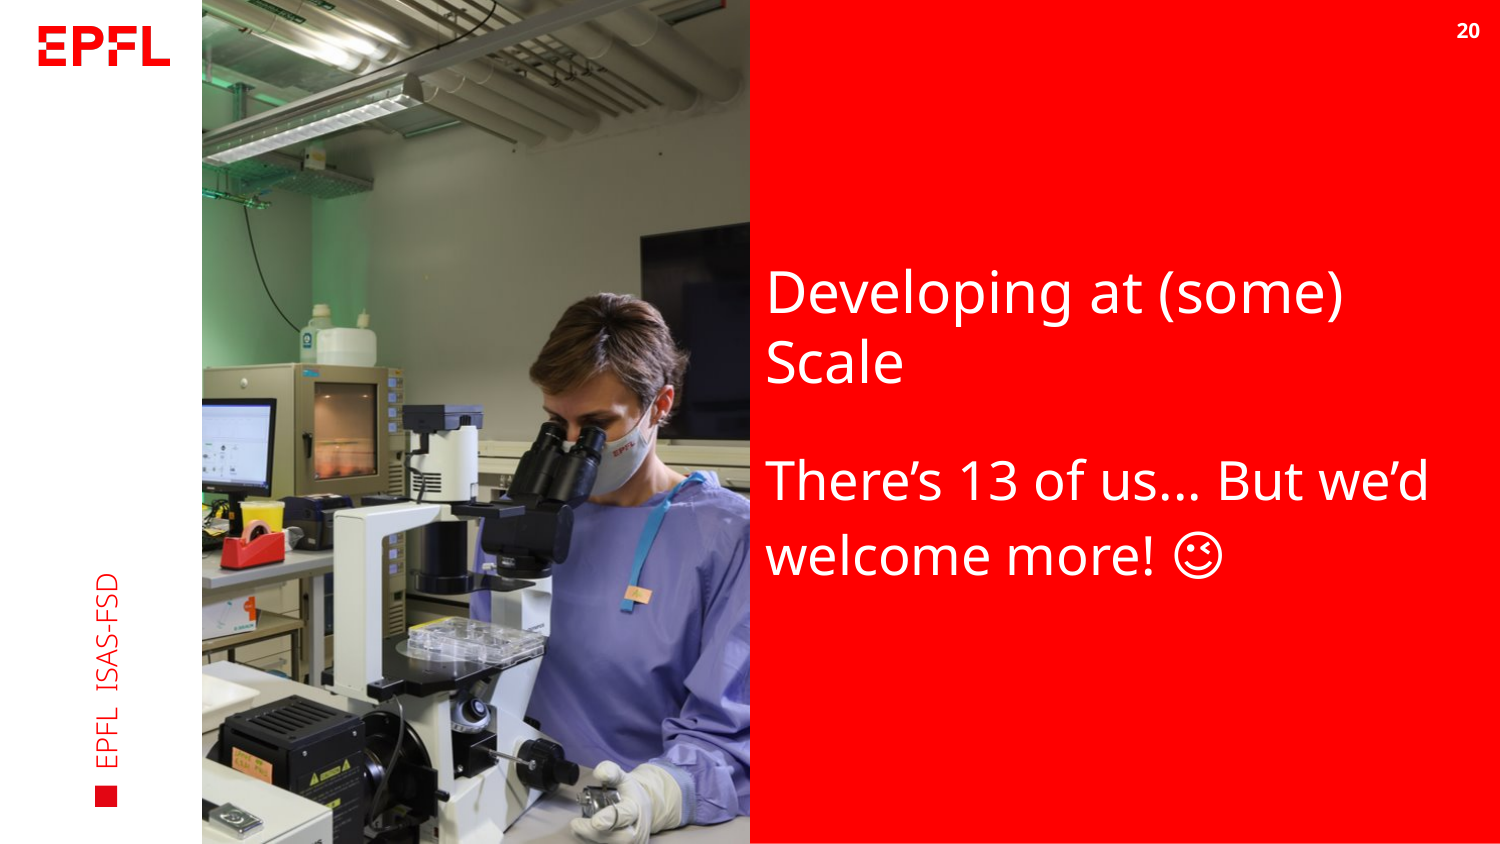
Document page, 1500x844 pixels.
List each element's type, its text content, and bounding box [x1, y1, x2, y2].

title Developing at (some) Scale [750, 240, 1449, 421]
picture [202, 0, 750, 844]
slide_number <number> [1415, 0, 1496, 65]
picture [38, 26, 170, 66]
list There’s 13 of us... But we’d welcome more! 😉 [750, 421, 1449, 833]
